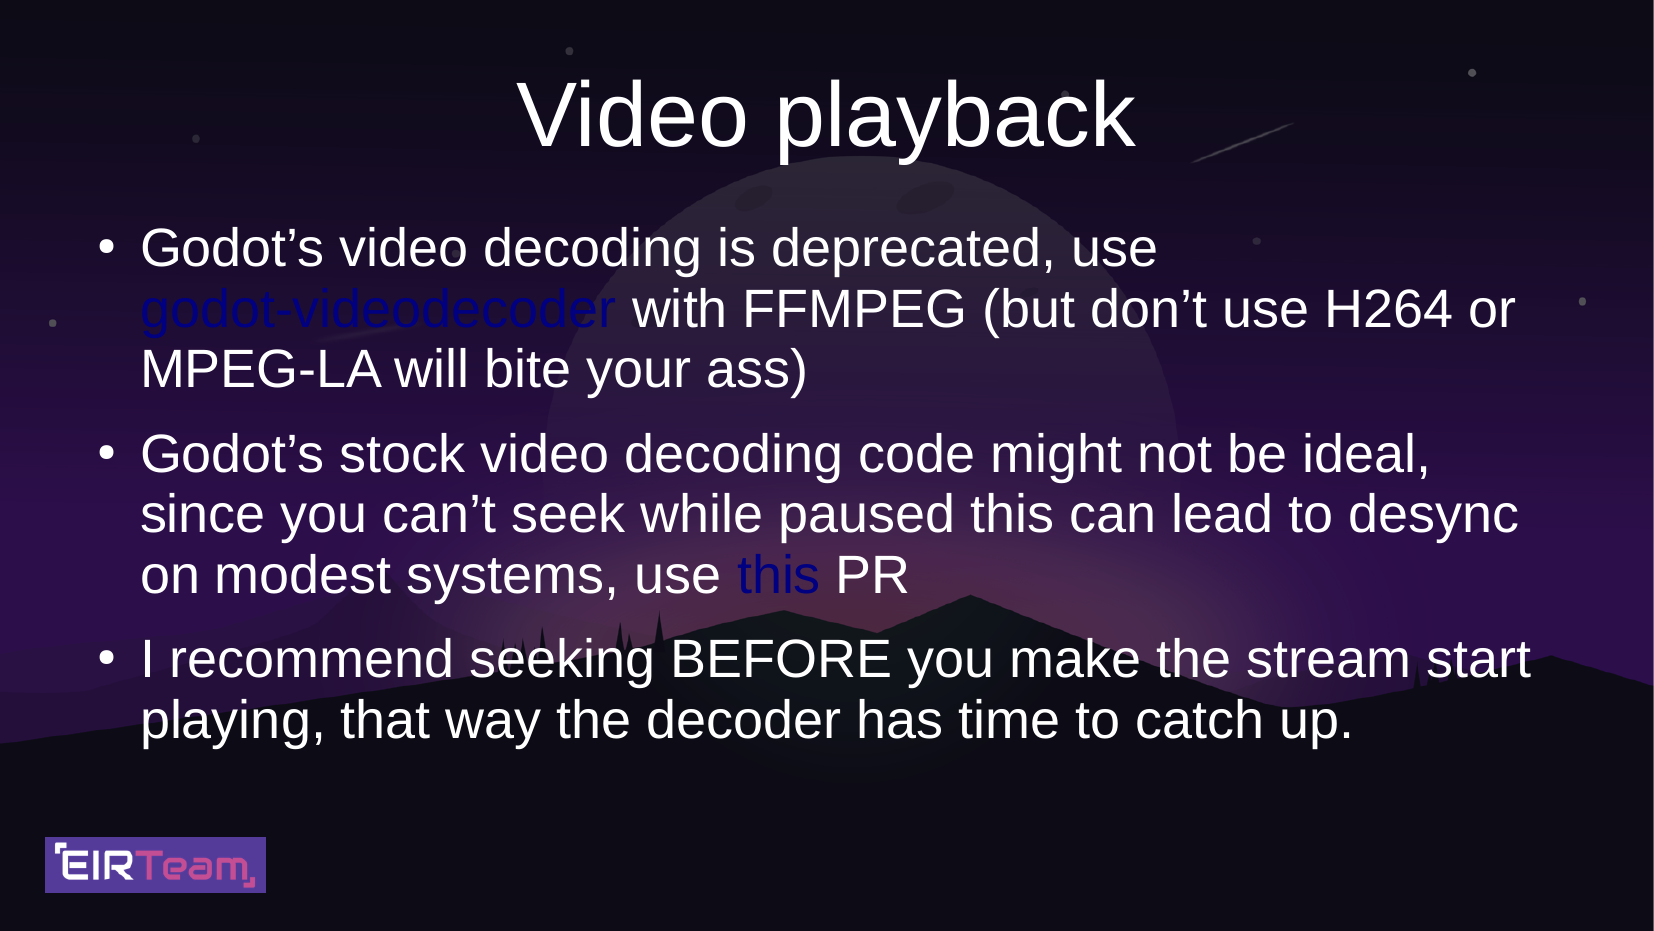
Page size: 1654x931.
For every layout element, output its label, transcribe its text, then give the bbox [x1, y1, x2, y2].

list Godot’s video decoding is deprecated, use godot-videodecoder with FFMPEG (but don’t use H264 or MPEG-LA will bite your ass) Godot’s stock video decoding code might not be ideal, since you can’t seek while paused this can lead to desync on modest systems, use this PR I recommend seeking BEFORE you make the stream start playing, that way the decoder has time to catch up. [82, 217, 1571, 758]
title Video playback [82, 37, 1571, 193]
picture [0, 0, 1654, 931]
